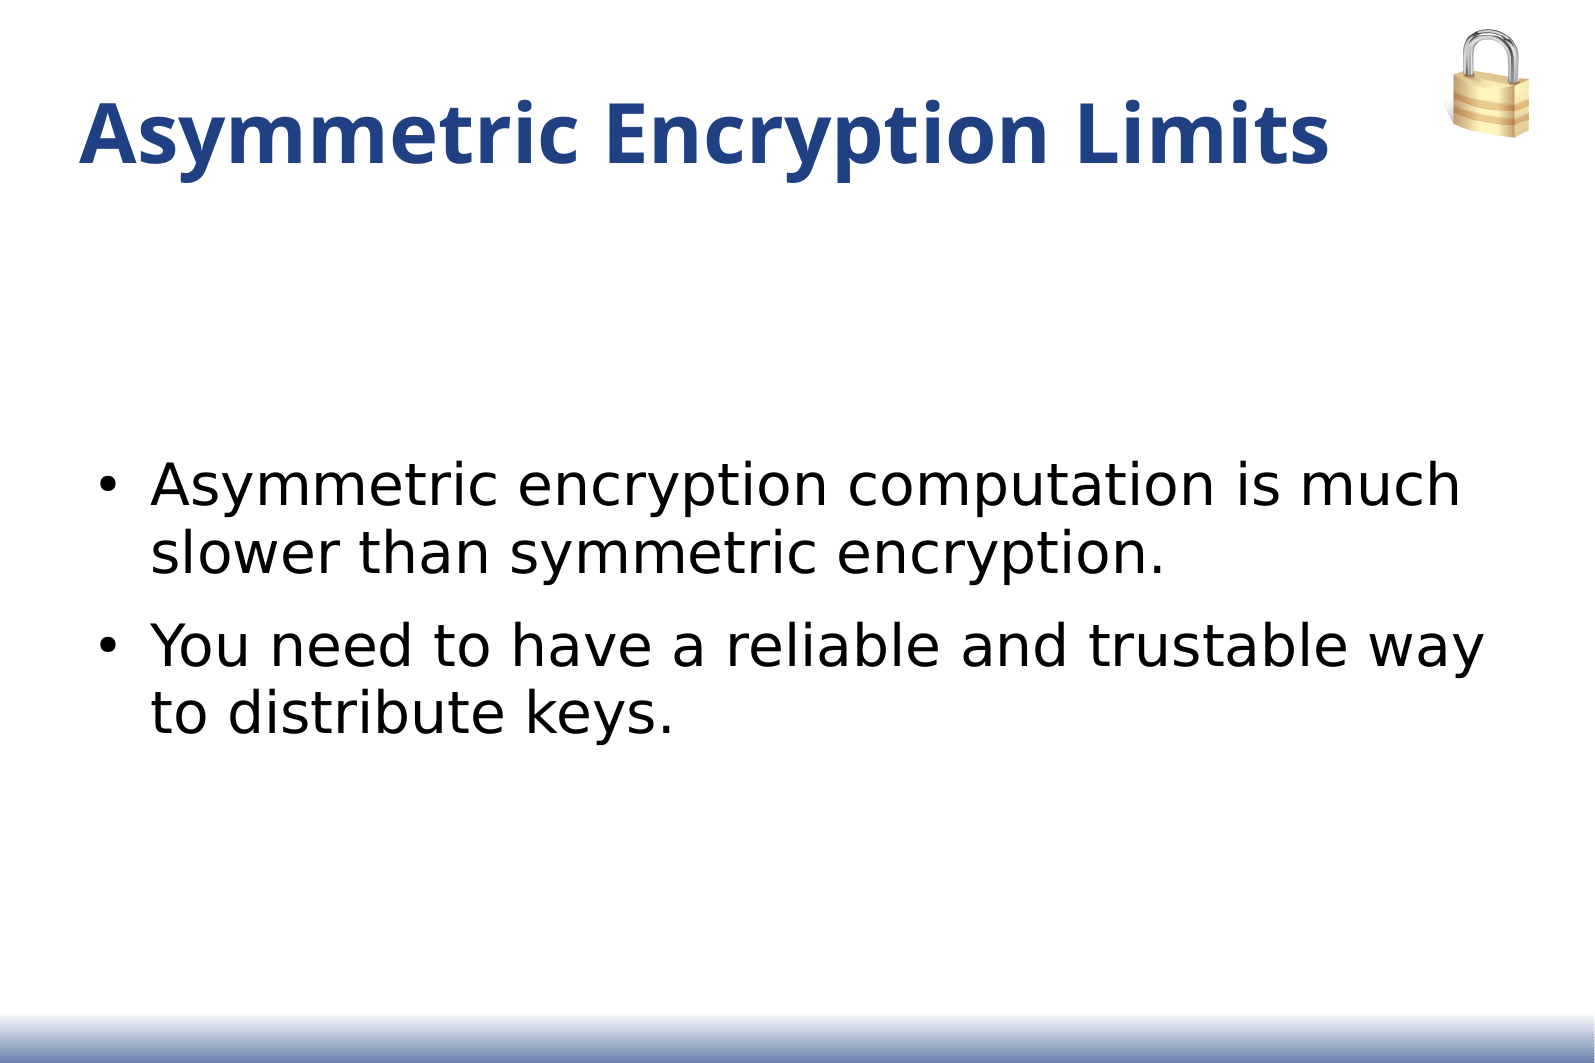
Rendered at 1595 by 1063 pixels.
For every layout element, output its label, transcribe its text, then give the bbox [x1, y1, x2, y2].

picture [1423, 25, 1555, 142]
list Asymmetric encryption computation is much slower than symmetric encryption. You need to have a reliable and trustable way to distribute keys. [79, 248, 1515, 951]
title Asymmetric Encryption Limits [79, 42, 1515, 220]
